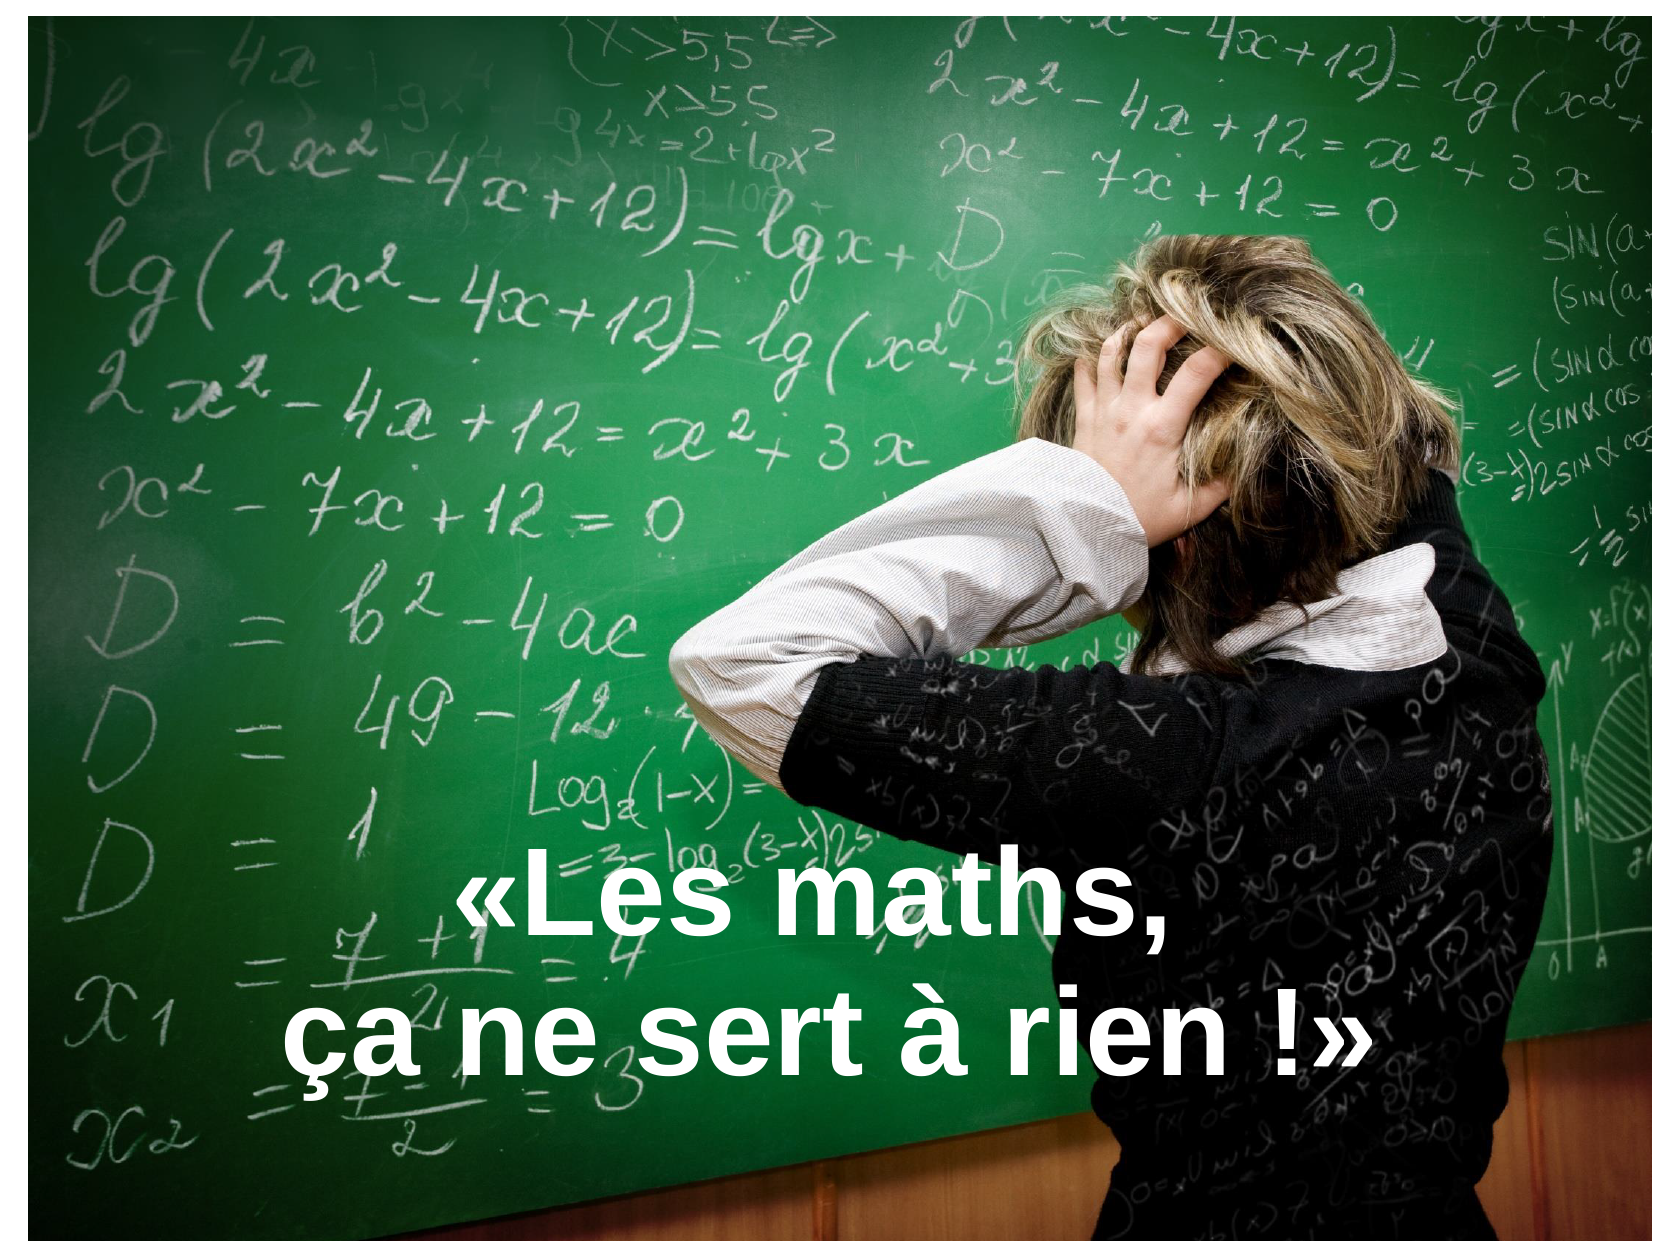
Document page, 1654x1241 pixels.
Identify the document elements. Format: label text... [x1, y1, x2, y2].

text_box «Les maths, ça ne sert à rien !» [266, 814, 1394, 1110]
picture [28, 16, 1652, 1241]
